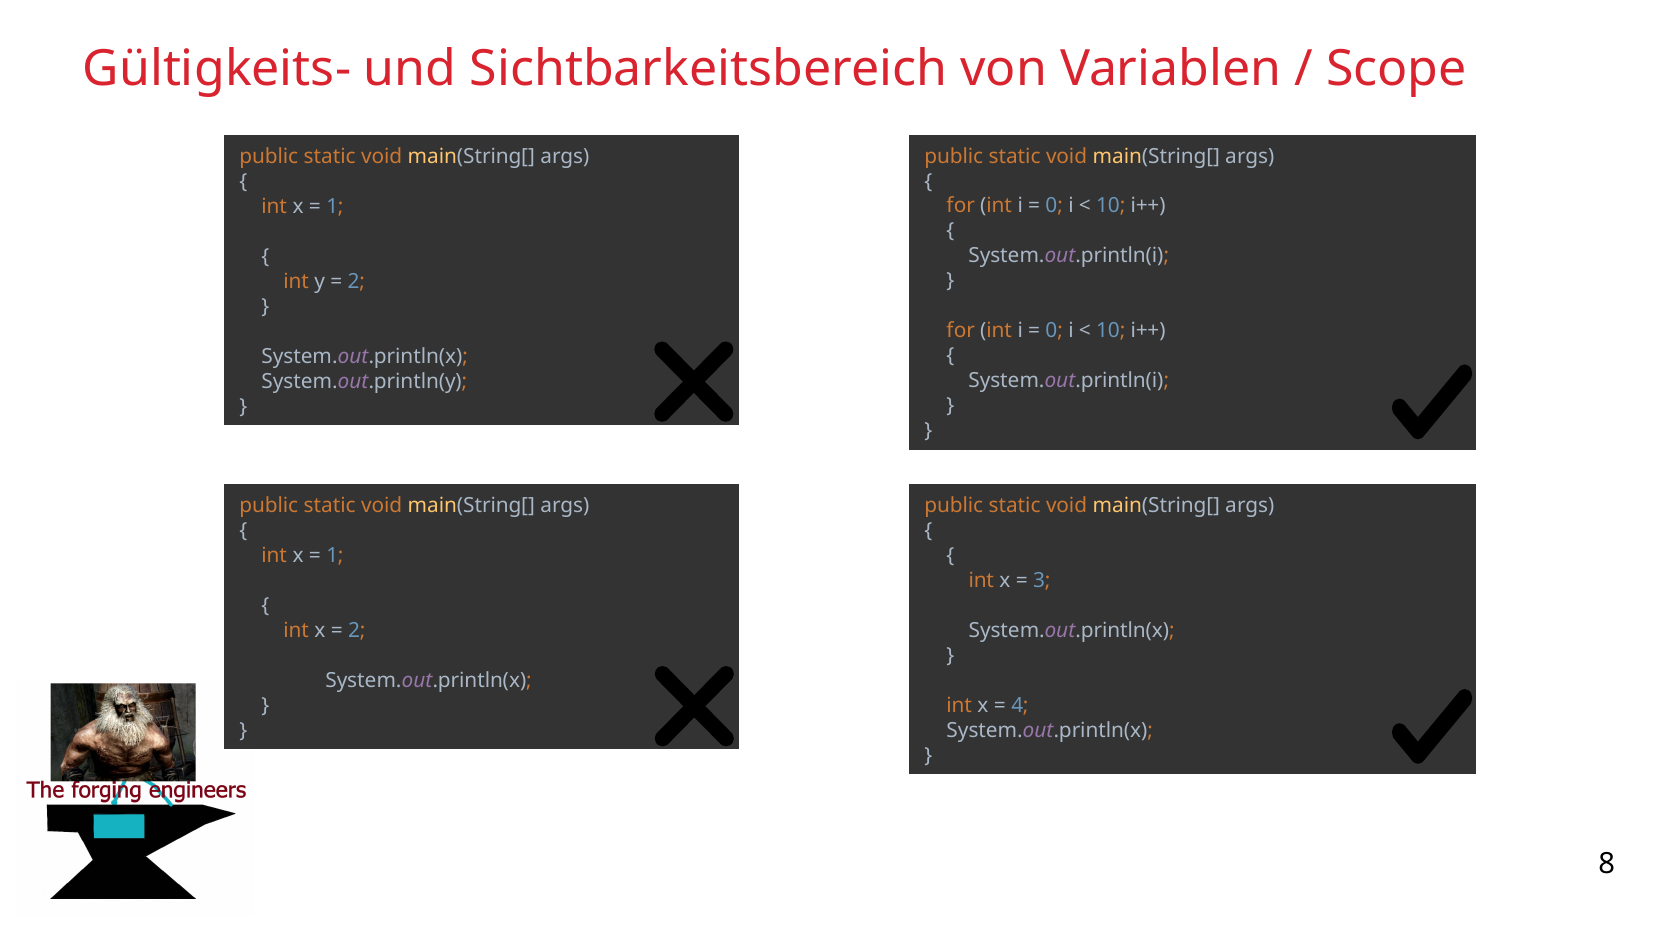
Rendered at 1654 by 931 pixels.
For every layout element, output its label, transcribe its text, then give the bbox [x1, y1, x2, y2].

text_box public static void main(String[] args) { { int x = 3; System.out.println(x); } int x = 4; System.out.println(x); } [909, 484, 1476, 774]
title Gültigkeits- und Sichtbarkeitsbereich von Variablen / Scope [82, 37, 1571, 95]
text_box public static void main(String[] args) { int x = 1; { int x = 2; System.out.println(x); } } [224, 484, 739, 749]
picture [17, 679, 254, 916]
picture [1387, 685, 1477, 775]
text_box public static void main(String[] args) { for (int i = 0; i < 10; i++) { System.out.println(i); } for (int i = 0; i < 10; i++) { System.out.println(i); } } [909, 135, 1476, 450]
picture [1387, 360, 1477, 450]
text_box public static void main(String[] args) { int x = 1; { int y = 2; } System.out.println(x); System.out.println(y); } [224, 135, 739, 425]
picture [650, 661, 739, 750]
picture [649, 336, 739, 426]
